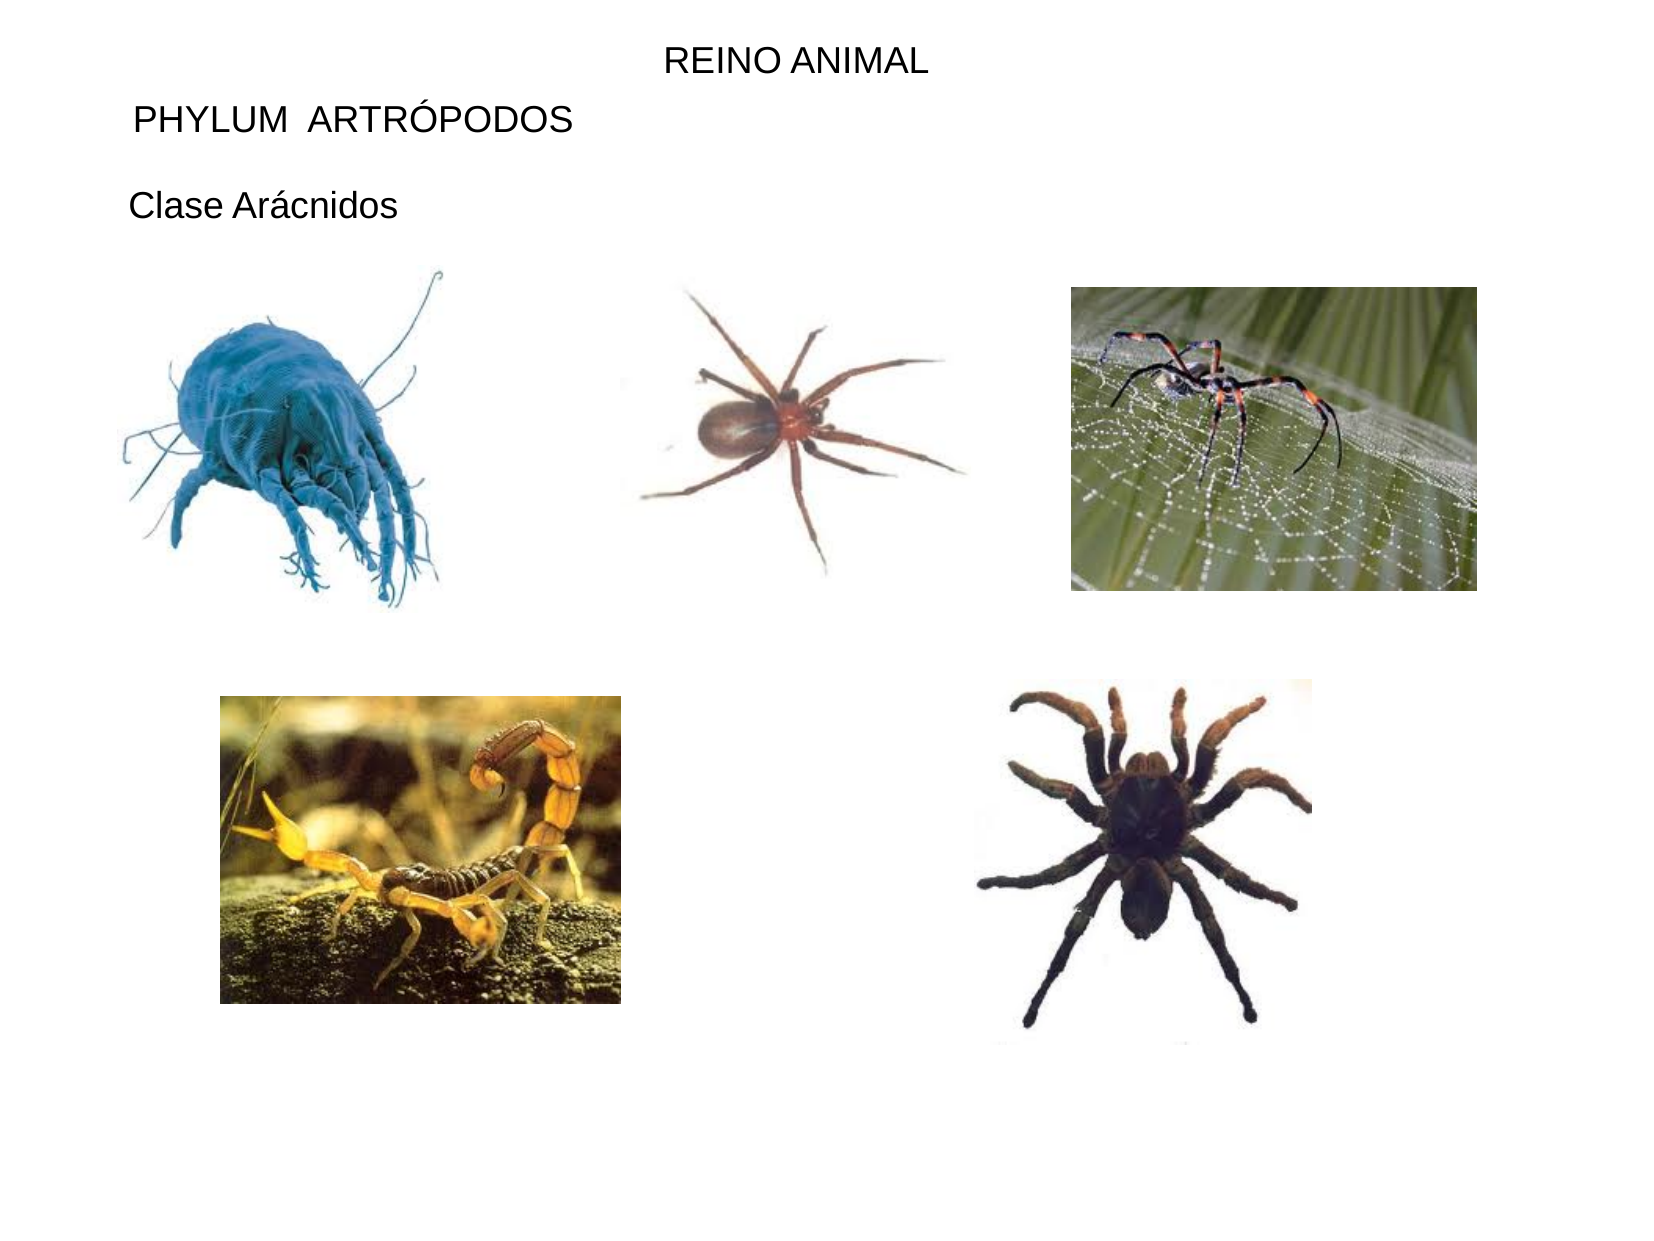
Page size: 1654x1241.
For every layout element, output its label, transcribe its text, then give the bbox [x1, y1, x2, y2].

picture [1071, 287, 1477, 591]
picture [220, 696, 621, 1004]
text_box Clase Arácnidos [113, 177, 414, 235]
picture [117, 265, 473, 613]
picture [974, 679, 1312, 1045]
text_box REINO ANIMAL [648, 31, 945, 89]
text_box PHYLUM ARTRÓPODOS [118, 90, 590, 148]
picture [620, 265, 985, 604]
